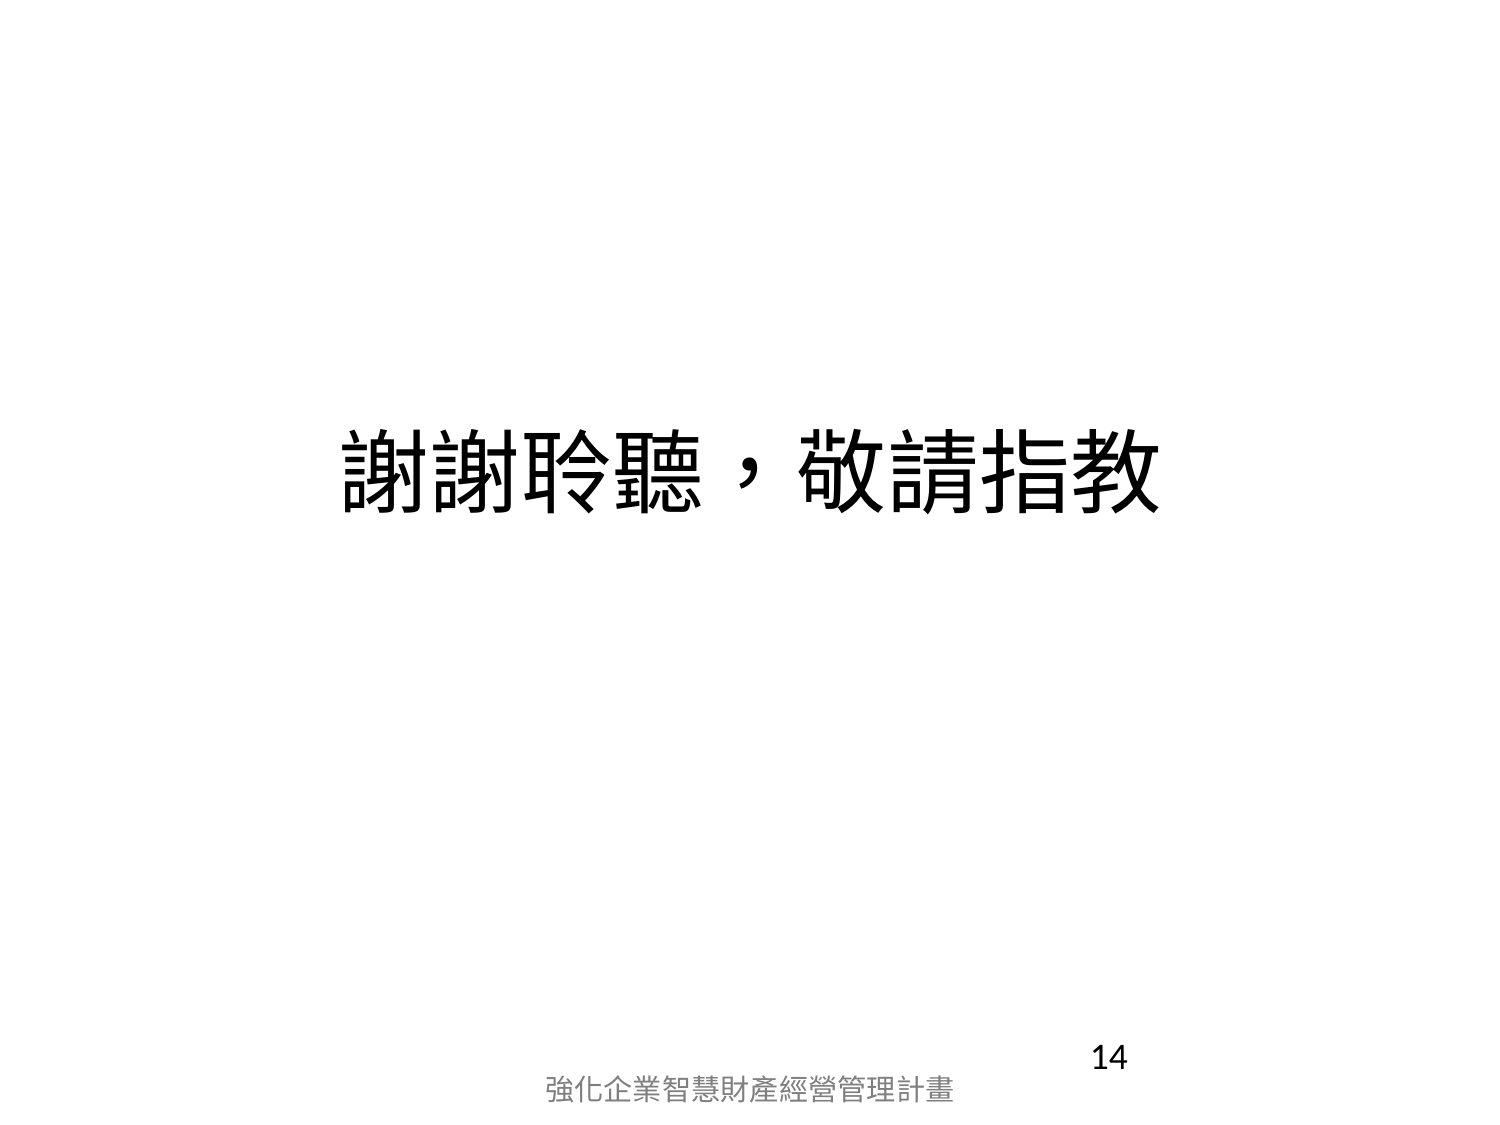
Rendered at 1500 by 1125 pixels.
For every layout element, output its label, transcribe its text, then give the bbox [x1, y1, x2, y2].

text_box 強化企業智慧財產經營管理計畫 [512, 1063, 988, 1125]
title 謝謝聆聽，敬請指教 [112, 349, 1388, 591]
text_box 14 [1074, 1024, 1426, 1103]
